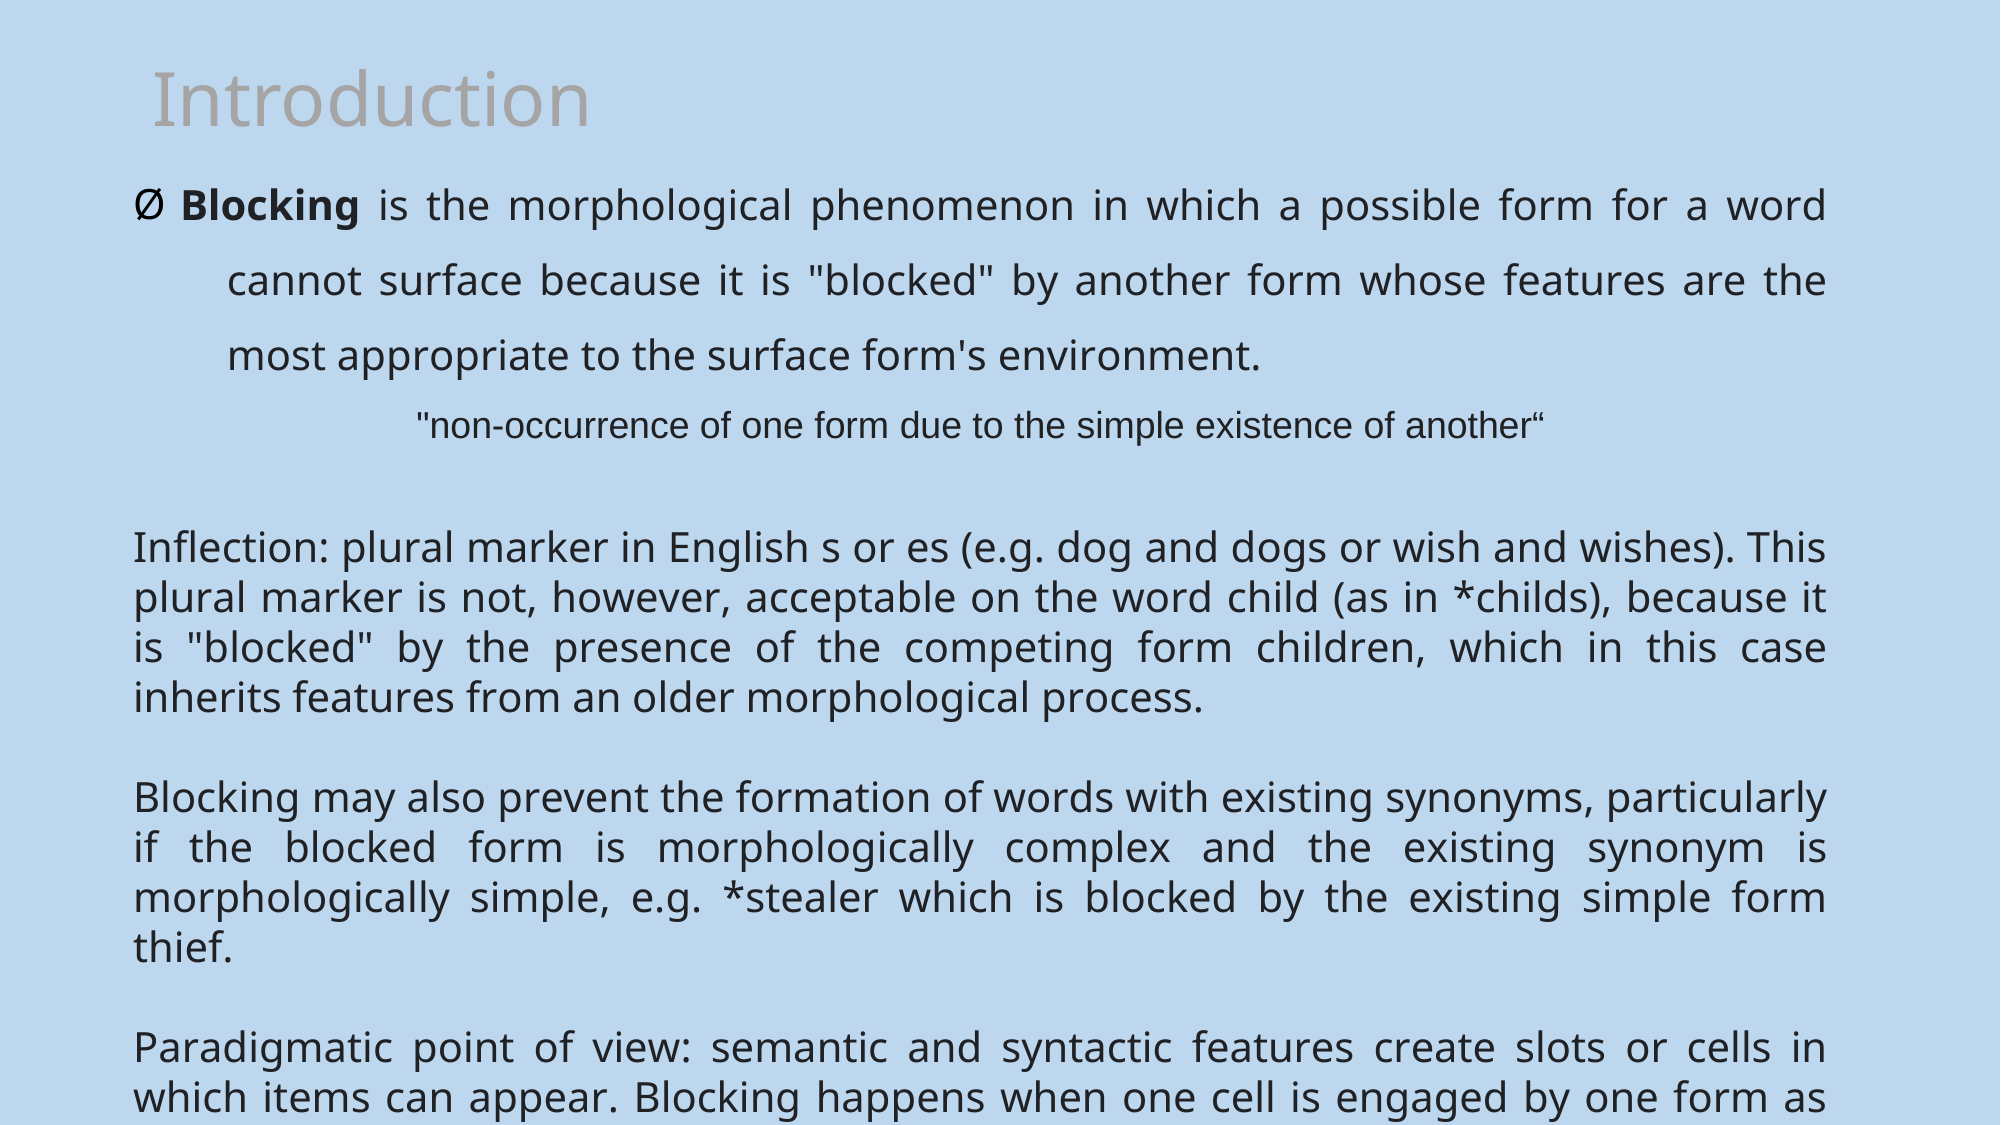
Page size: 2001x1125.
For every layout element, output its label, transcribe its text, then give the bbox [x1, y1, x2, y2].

text_box Blocking is the morphological phenomenon in which a possible form for a word cannot surface because it is "blocked" by another form whose features are the most appropriate to the surface form's environment. "non-occurrence of one form due to the simple existence of another“ Inflection: plural marker in English s or es (e.g. dog and dogs or wish and wishes). This plural marker is not, however, acceptable on the word child (as in *childs), because it is "blocked" by the presence of the competing form children, which in this case inherits features from an older morphological process. Blocking may also prevent the formation of words with existing synonyms, particularly if the blocked form is morphologically complex and the existing synonym is morphologically simple, e.g. *stealer which is blocked by the existing simple form thief. Paradigmatic point of view: semantic and syntactic features create slots or cells in which items can appear. Blocking happens when one cell is engaged by one form as opposed to another. [118, 145, 1844, 1088]
text_box Introduction [137, 54, 1863, 272]
